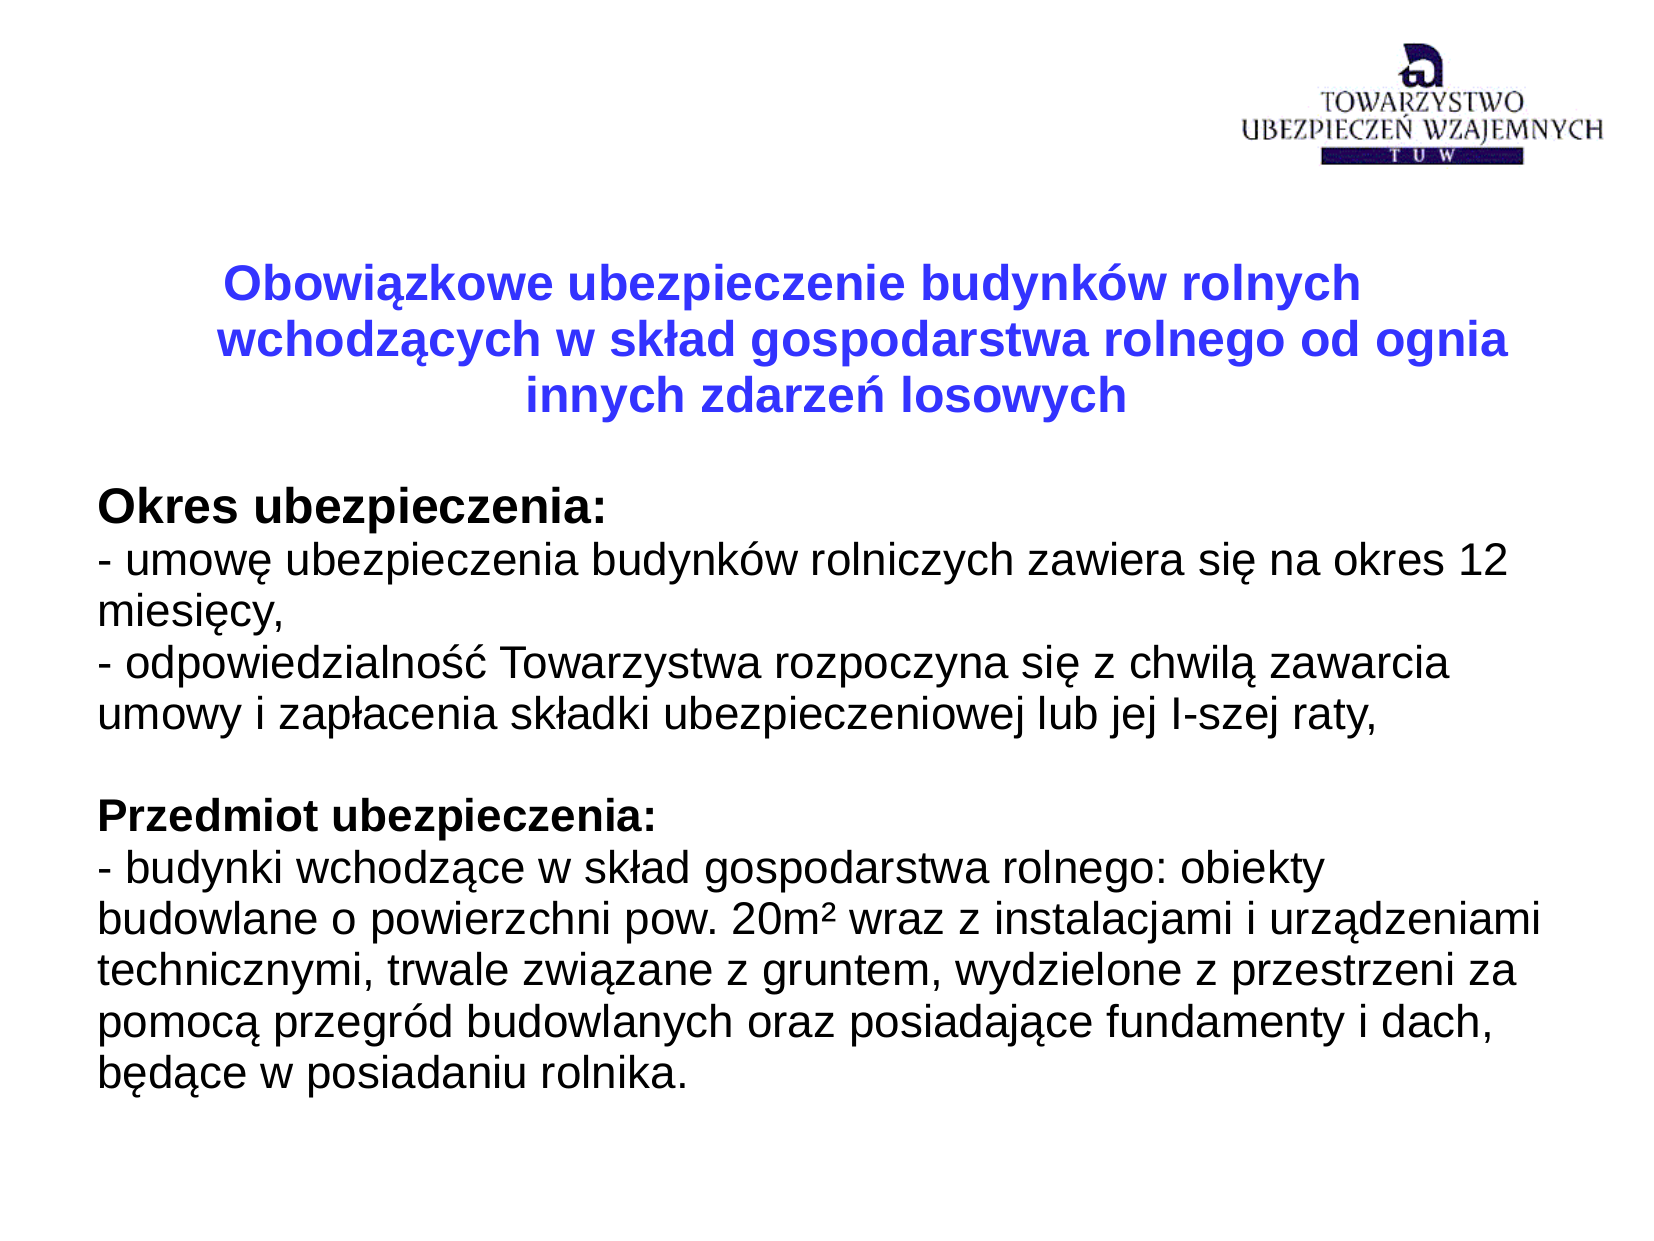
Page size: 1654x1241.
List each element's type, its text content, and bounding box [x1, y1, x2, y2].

picture [1240, 41, 1605, 169]
text_box Obowiązkowe ubezpieczenie budynków rolnych wchodzących w skład gospodarstwa rolnego od ognia innych zdarzeń losowych Okres ubezpieczenia: - umowę ubezpieczenia budynków rolniczych zawiera się na okres 12 miesięcy, - odpowiedzialność Towarzystwa rozpoczyna się z chwilą zawarcia umowy i zapłacenia składki ubezpieczeniowej lub jej I-szej raty, Przedmiot ubezpieczenia: - budynki wchodzące w skład gospodarstwa rolnego: obiekty budowlane o powierzchni pow. 20m² wraz z instalacjami i urządzeniami technicznymi, trwale związane z gruntem, wydzielone z przestrzeni za pomocą przegród budowlanych oraz posiadające fundamenty i dach, będące w posiadaniu rolnika. [82, 248, 1571, 1241]
